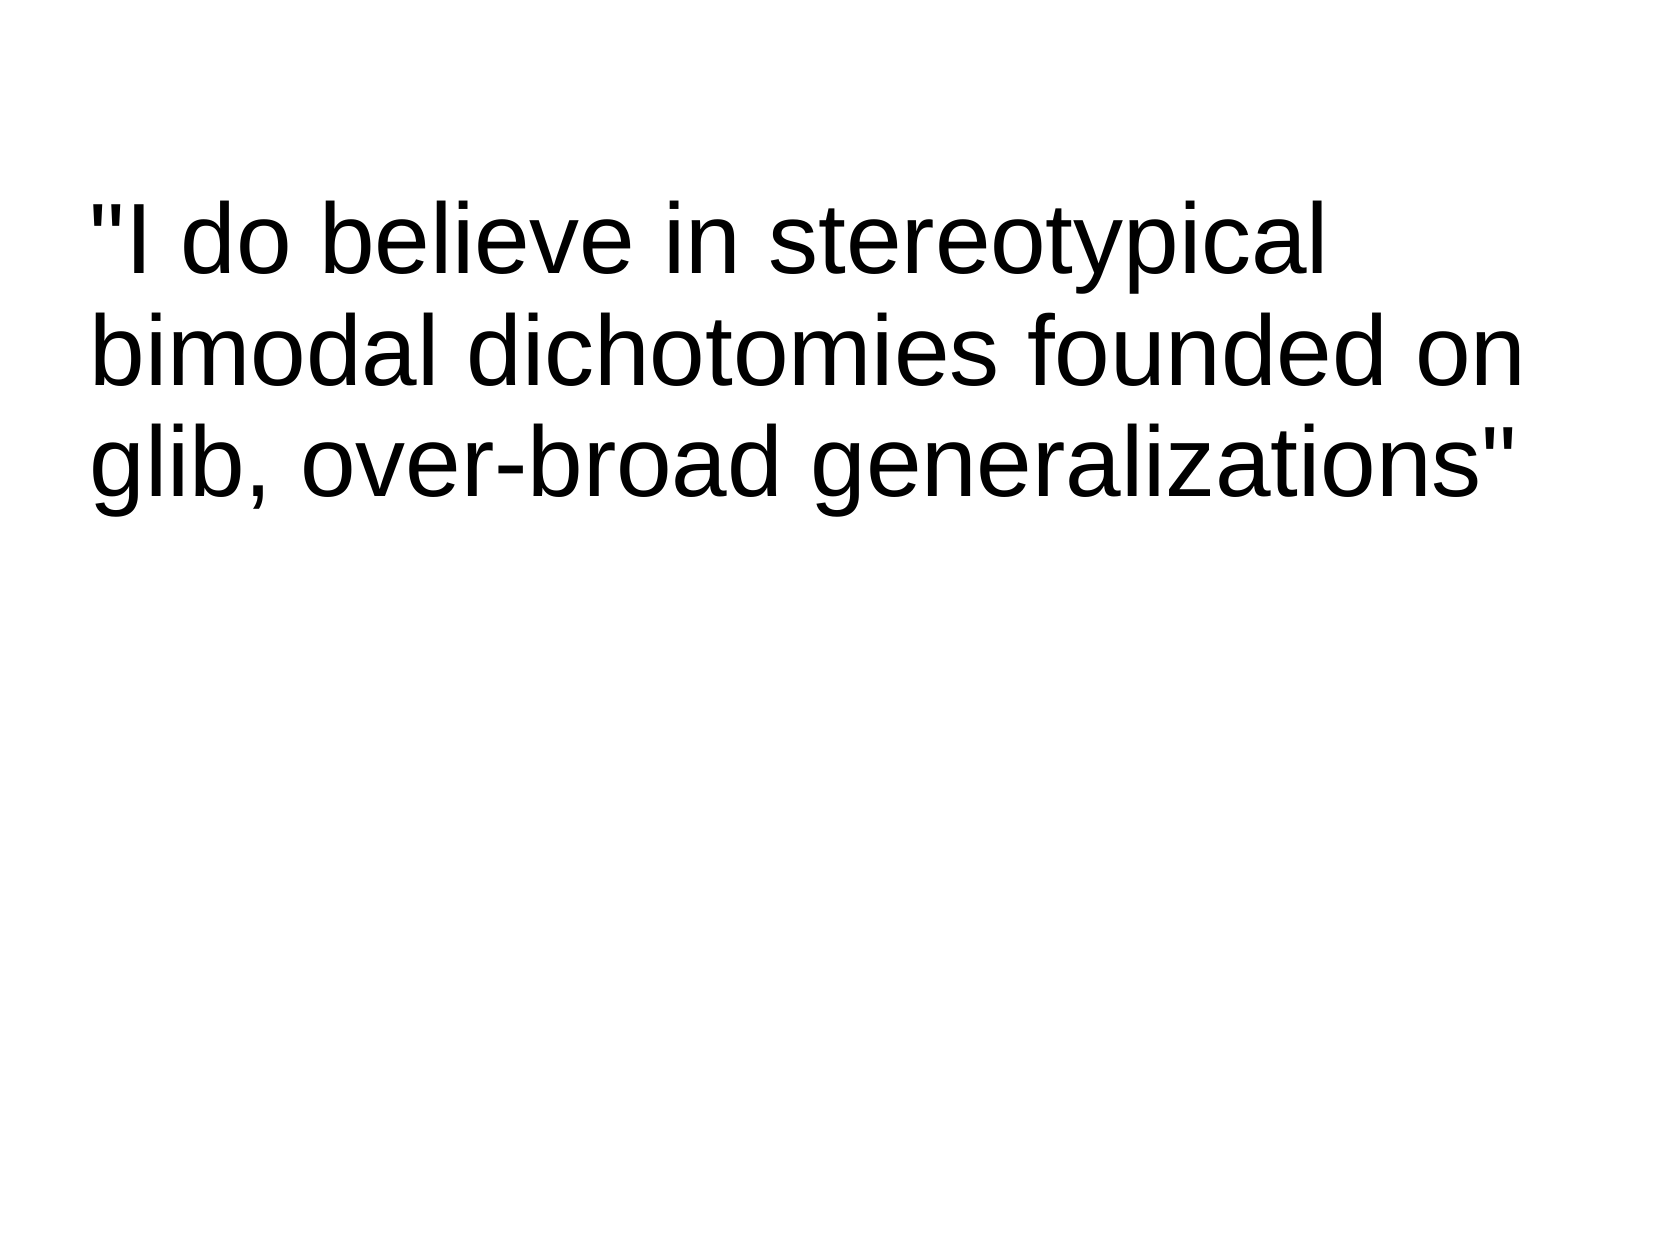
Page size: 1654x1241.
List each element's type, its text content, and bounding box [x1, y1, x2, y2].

text_box "I do believe in stereotypical bimodal dichotomies founded on glib, over-broad generalizations" [75, 175, 1576, 563]
